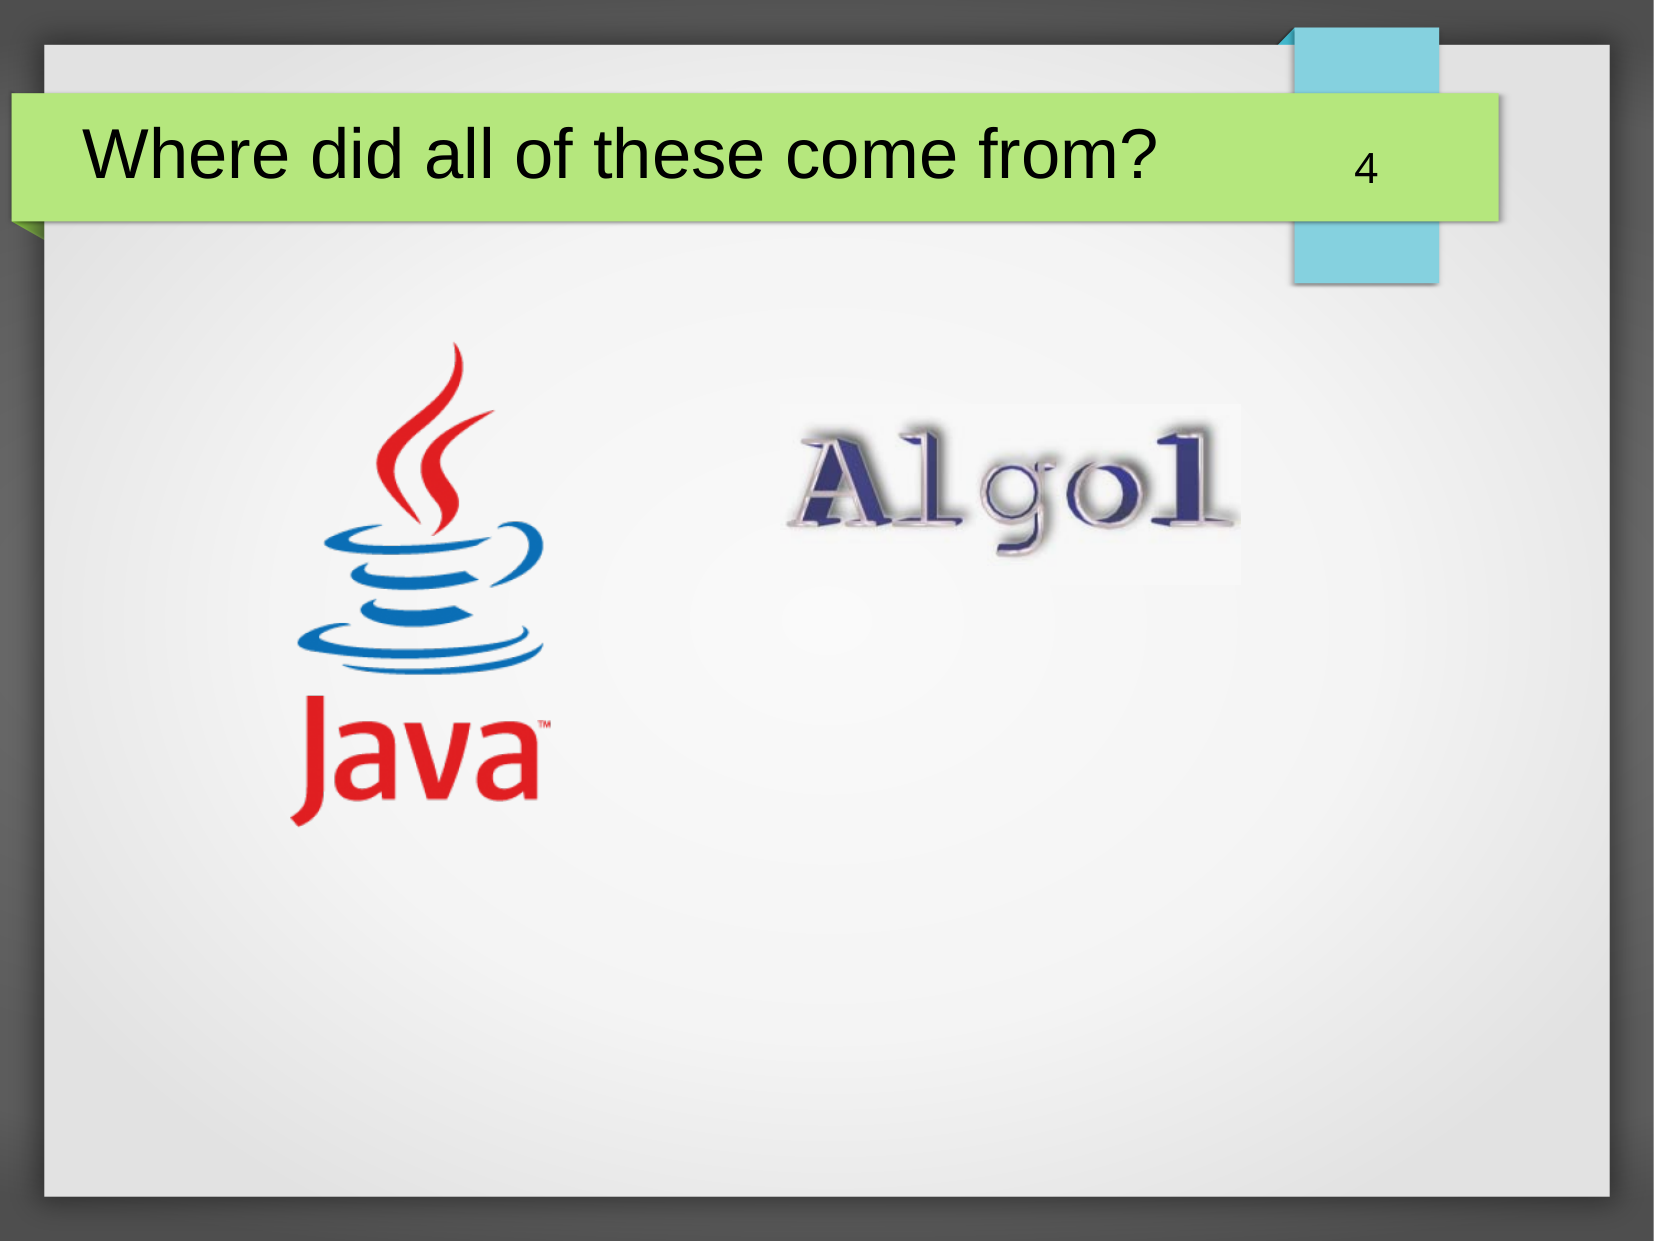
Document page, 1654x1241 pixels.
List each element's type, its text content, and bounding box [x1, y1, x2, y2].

picture [0, 0, 1654, 1241]
title Where did all of these come from? [82, 94, 1264, 213]
text_box <number> [1254, 131, 1479, 207]
